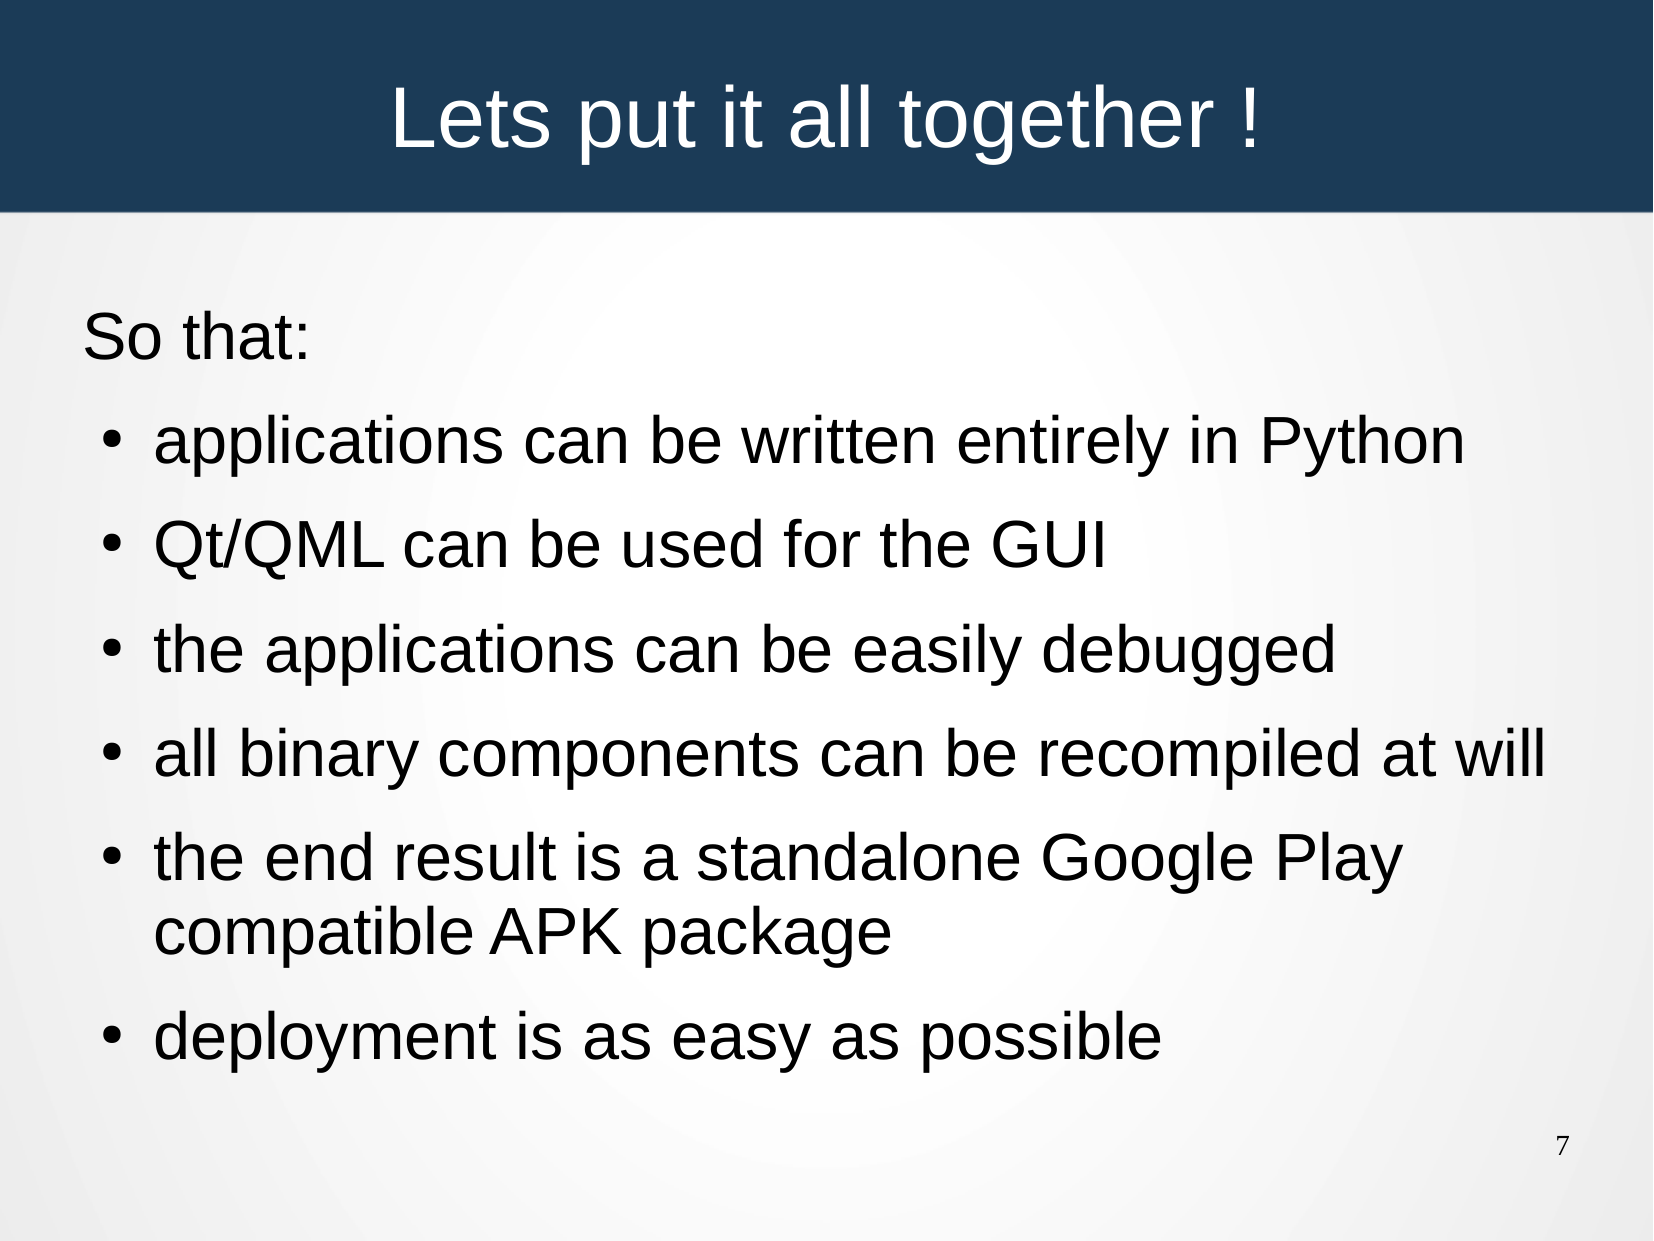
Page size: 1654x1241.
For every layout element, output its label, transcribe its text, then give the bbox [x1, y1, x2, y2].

picture [0, 0, 1653, 1241]
title Lets put it all together ! [82, 21, 1571, 215]
list So that: applications can be written entirely in Python Qt/QML can be used for the GUI the applications can be easily debugged all binary components can be recompiled at will the end result is a standalone Google Play compatible APK package deployment is as easy as possible [82, 299, 1571, 1081]
